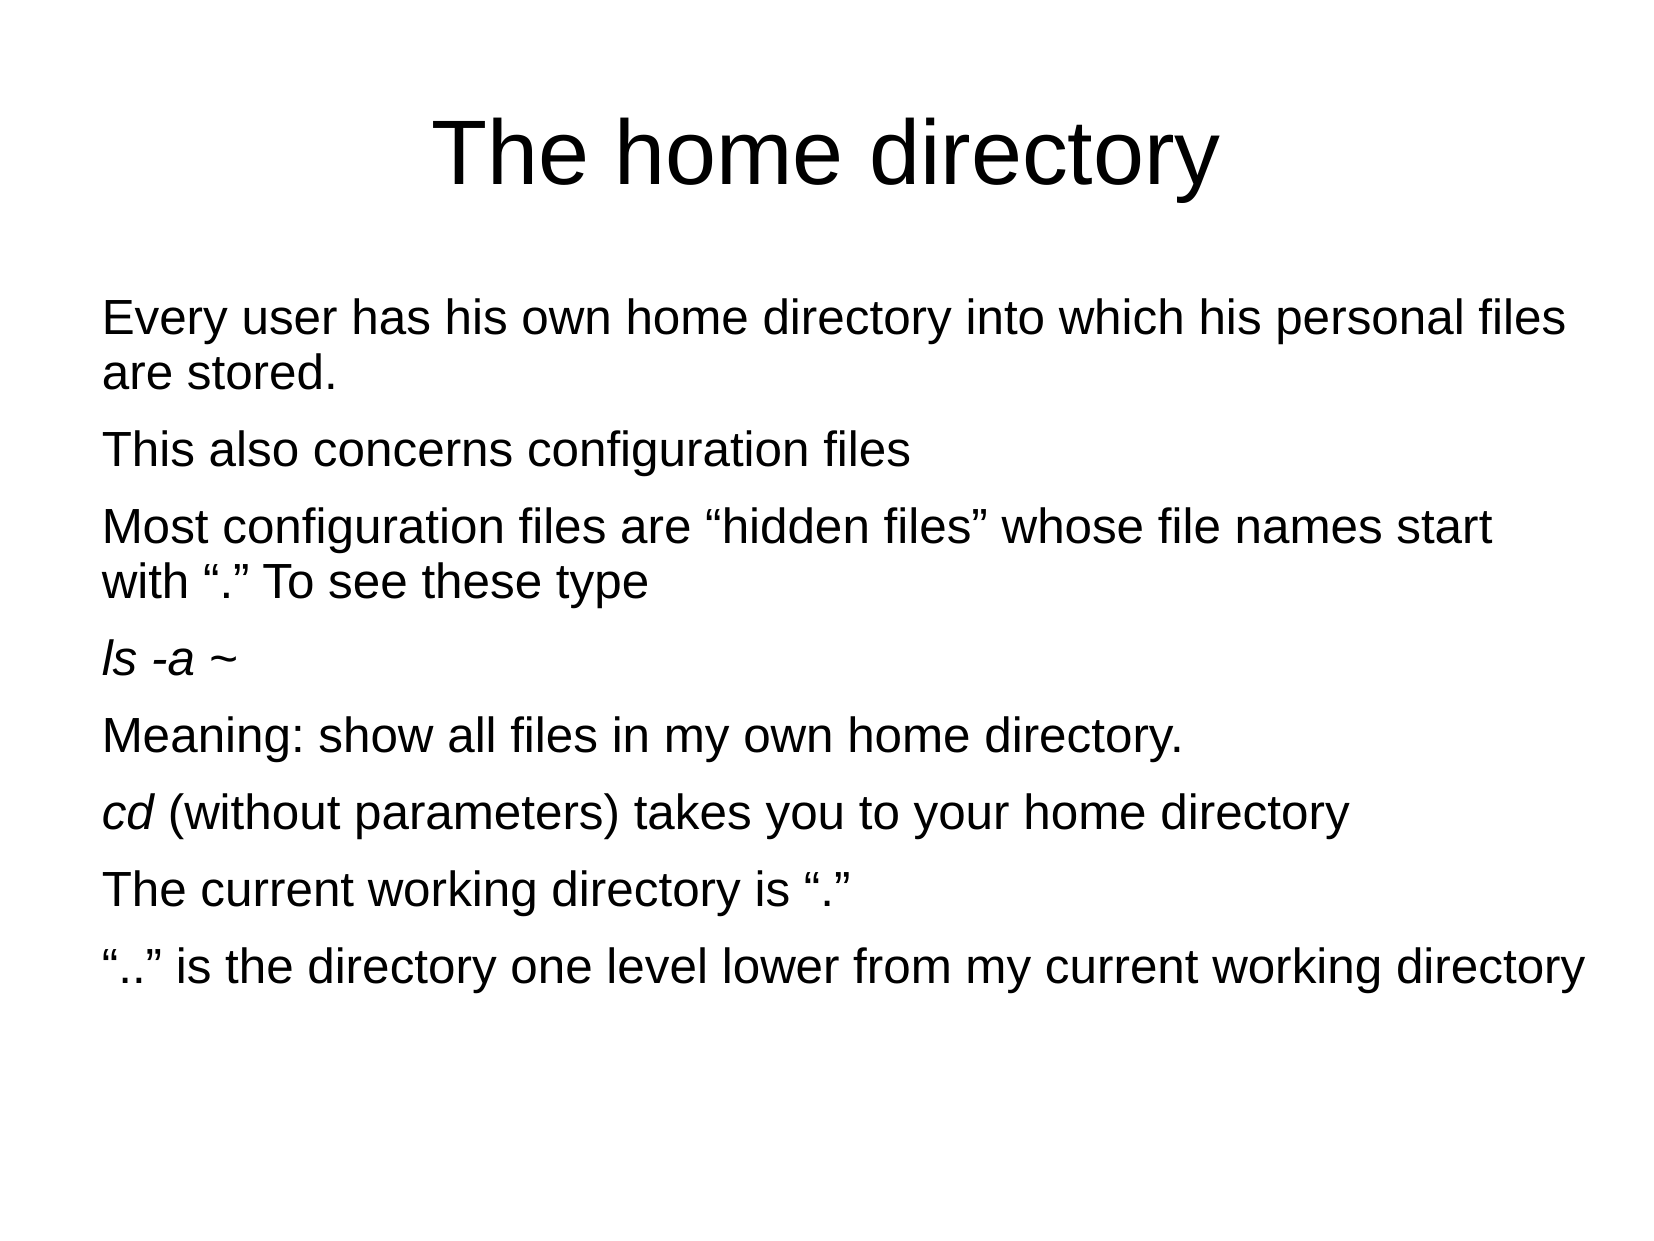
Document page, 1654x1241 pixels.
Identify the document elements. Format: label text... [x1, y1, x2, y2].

list Every user has his own home directory into which his personal files are stored. This also concerns configuration files Most configuration files are “hidden files” whose file names start with “.” To see these type ls -a ~ Meaning: show all files in my own home directory. cd (without parameters) takes you to your home directory The current working directory is “.” “..” is the directory one level lower from my current working directory [101, 290, 1591, 1010]
title The home directory [82, 49, 1571, 257]
